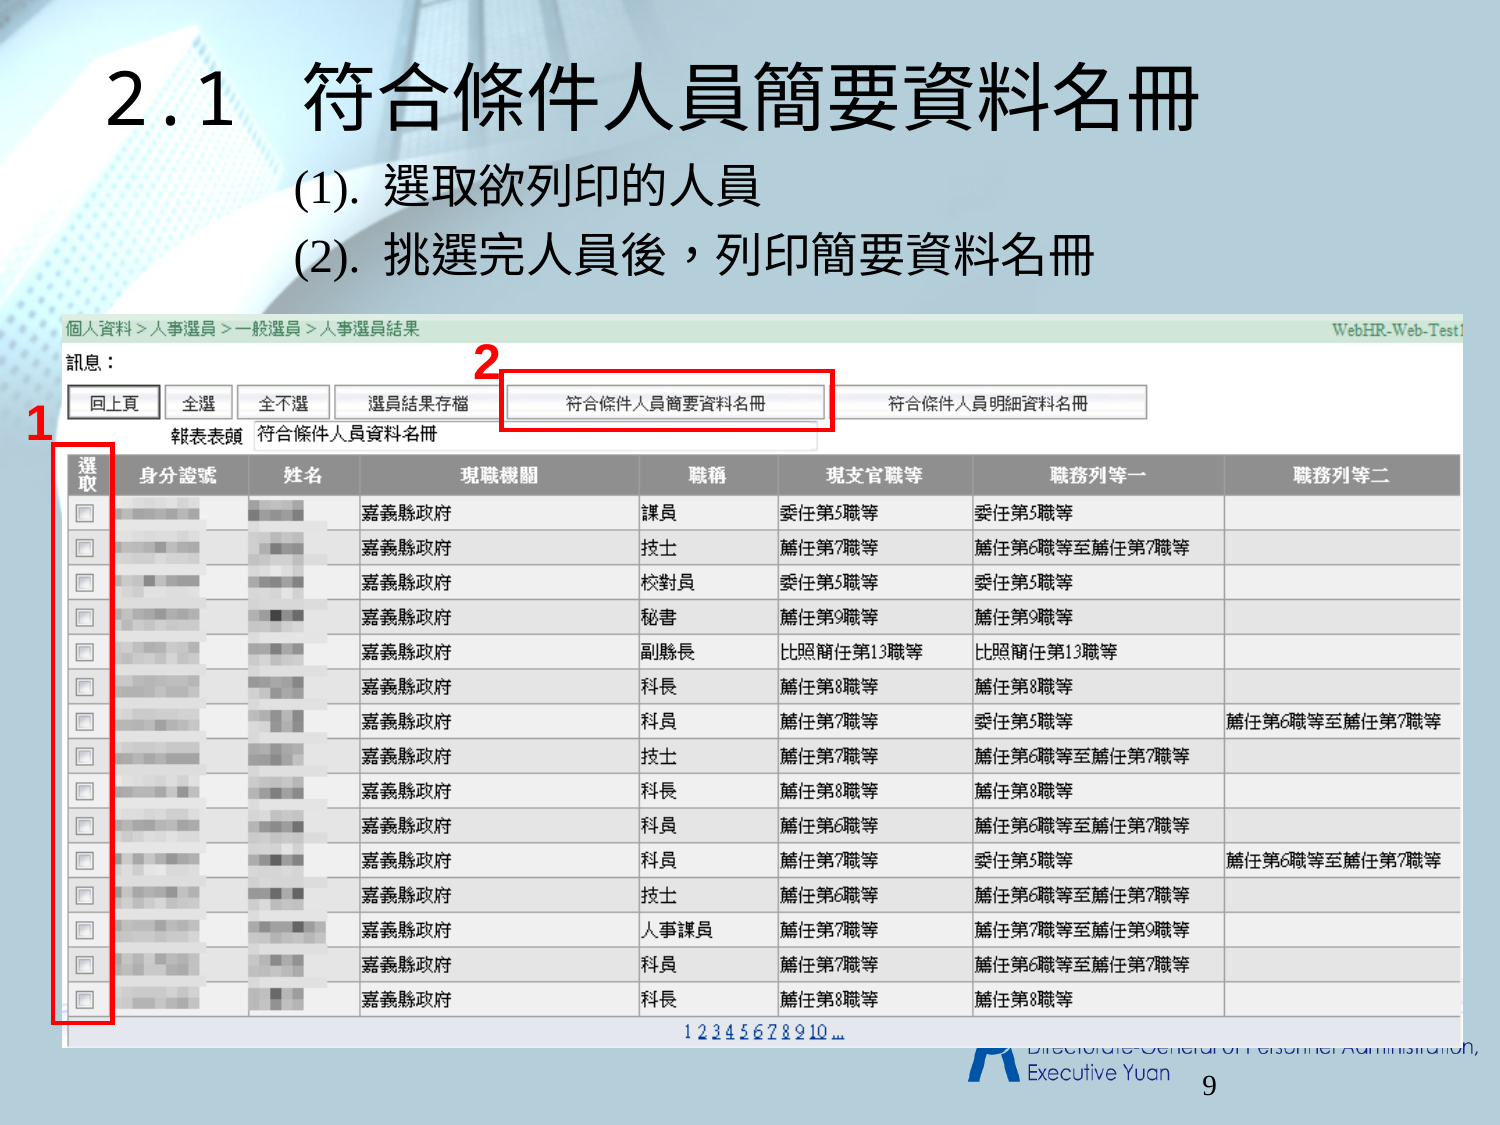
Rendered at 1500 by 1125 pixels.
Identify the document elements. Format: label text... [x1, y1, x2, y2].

text_box 1 [7, 382, 72, 458]
text_box [1187, 1058, 1500, 1125]
picture [62, 447, 110, 1021]
picture [62, 314, 1463, 1048]
list (1). 選取欲列印的人員 (2). 挑選完人員後，列印簡要資料名冊 [64, 148, 1340, 291]
text_box 2.1 符合條件人員簡要資料名冊 [89, 43, 1305, 148]
text_box 2 [454, 321, 520, 397]
